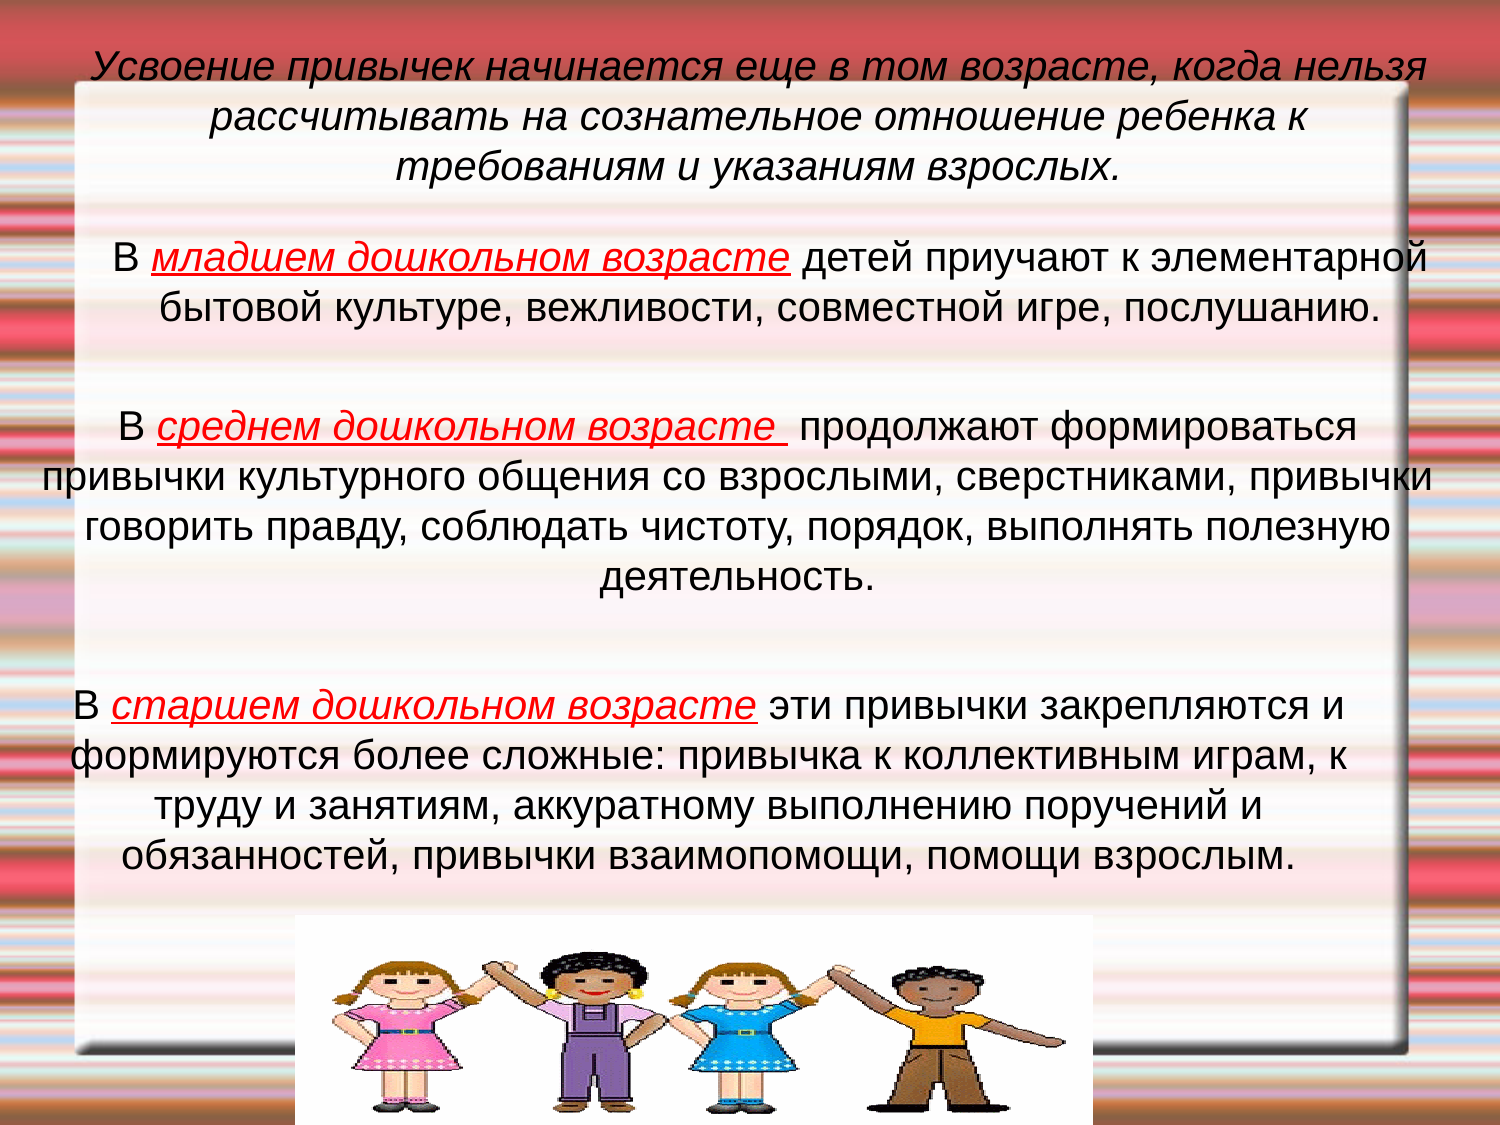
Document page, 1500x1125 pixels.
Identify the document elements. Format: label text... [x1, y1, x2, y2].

title В старшем дошкольном возрасте эти привычки закрепляются и формируются более сложные: привычка к коллективным играм, к труду и занятиям, аккуратному выполнению поручений и обязанностей, привычки взаимопомощи, помощи взрослым. [29, 382, 1388, 1125]
text_box В среднем дошкольном возрасте продолжают формироваться привычки культурного общения со взрослыми, сверстниками, привычки говорить правду, соблюдать чистоту, порядок, выполнять полезную деятельность. [28, 362, 1447, 637]
picture [295, 915, 1093, 1125]
title Усвоение привычек начинается еще в том возрасте, когда нельзя рассчитывать на сознательное отношение ребенка к требованиям и указаниям взрослых. [71, 0, 1447, 229]
text_box В младшем дошкольном возрасте детей приучают к элементарной бытовой культуре, вежливости, совместной игре, послушанию. [38, 229, 1500, 323]
